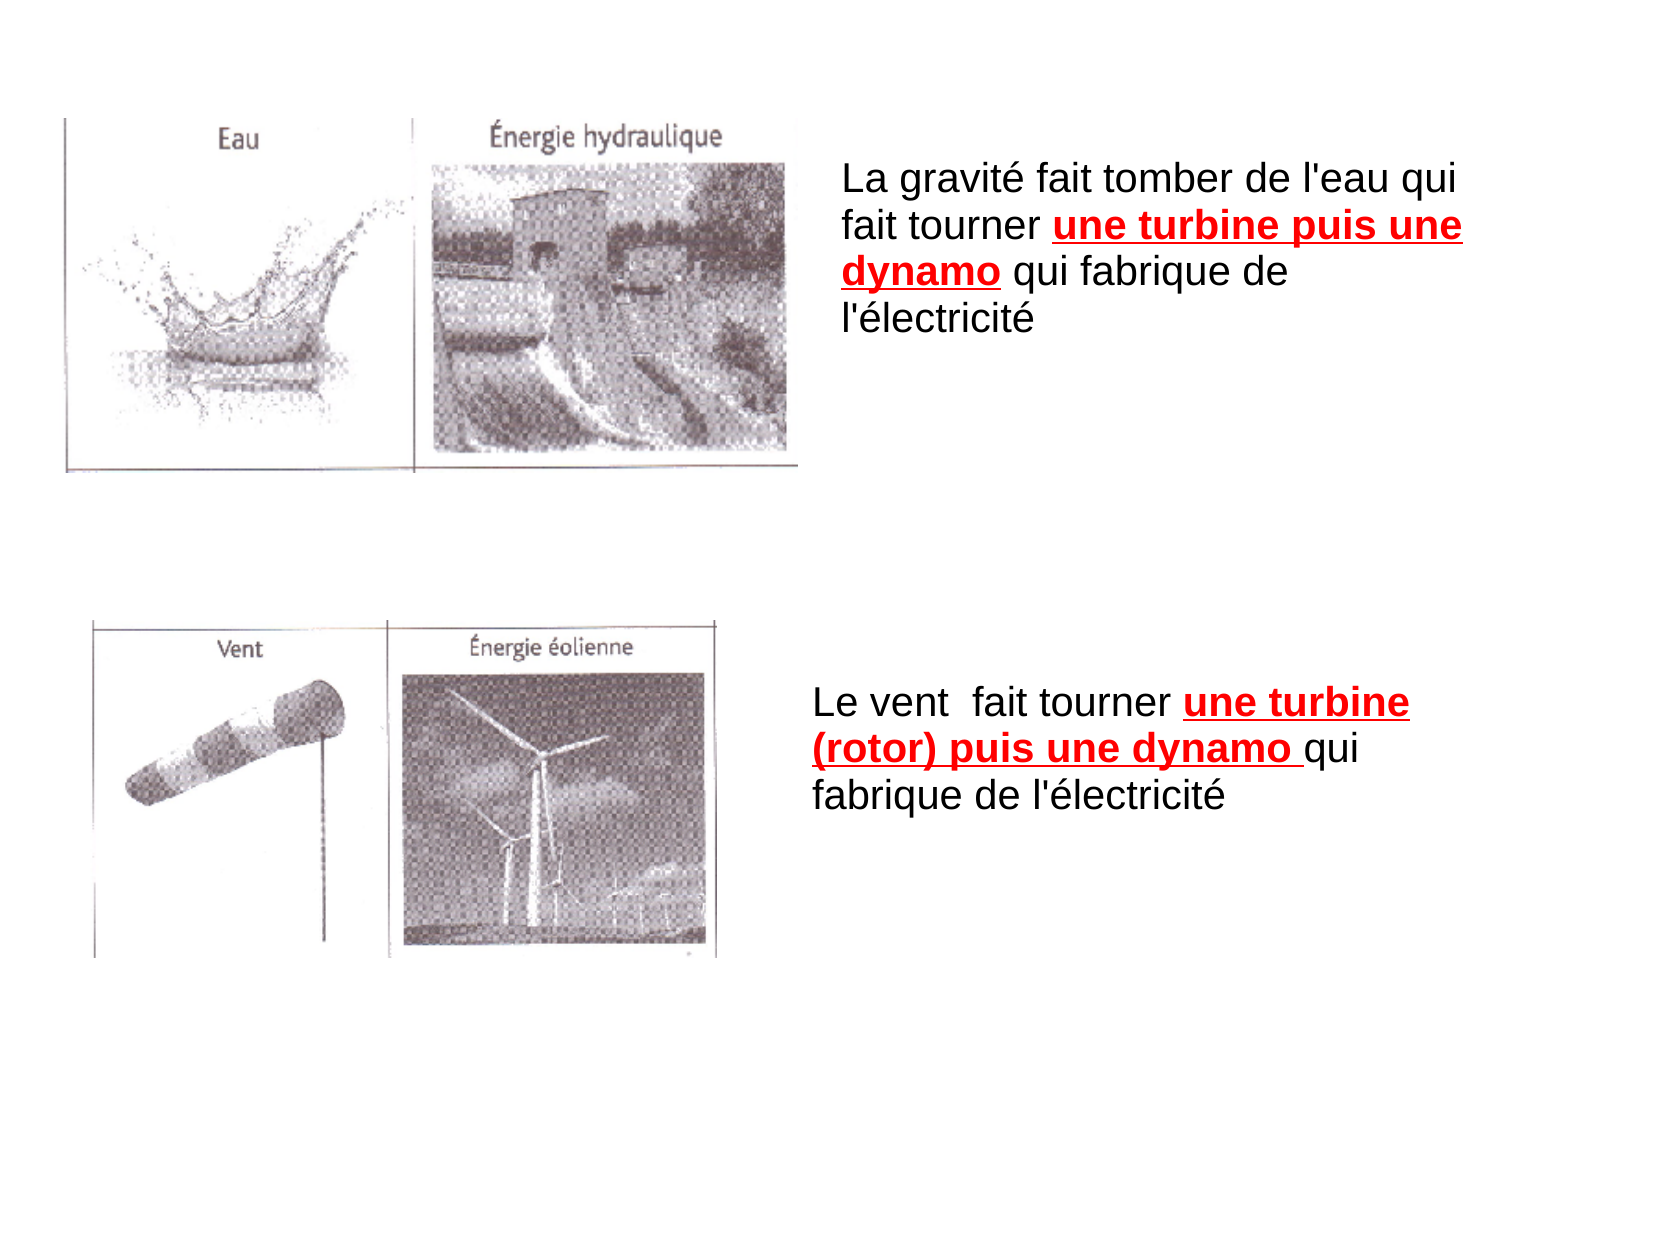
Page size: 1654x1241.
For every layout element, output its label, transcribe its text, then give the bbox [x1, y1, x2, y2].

text_box La gravité fait tomber de l'eau qui fait tourner une turbine puis une dynamo qui fabrique de l'électricité [826, 147, 1506, 413]
picture [88, 620, 717, 958]
picture [59, 118, 798, 473]
text_box Le vent fait tourner une turbine (rotor) puis une dynamo qui fabrique de l'électricité [797, 671, 1536, 829]
